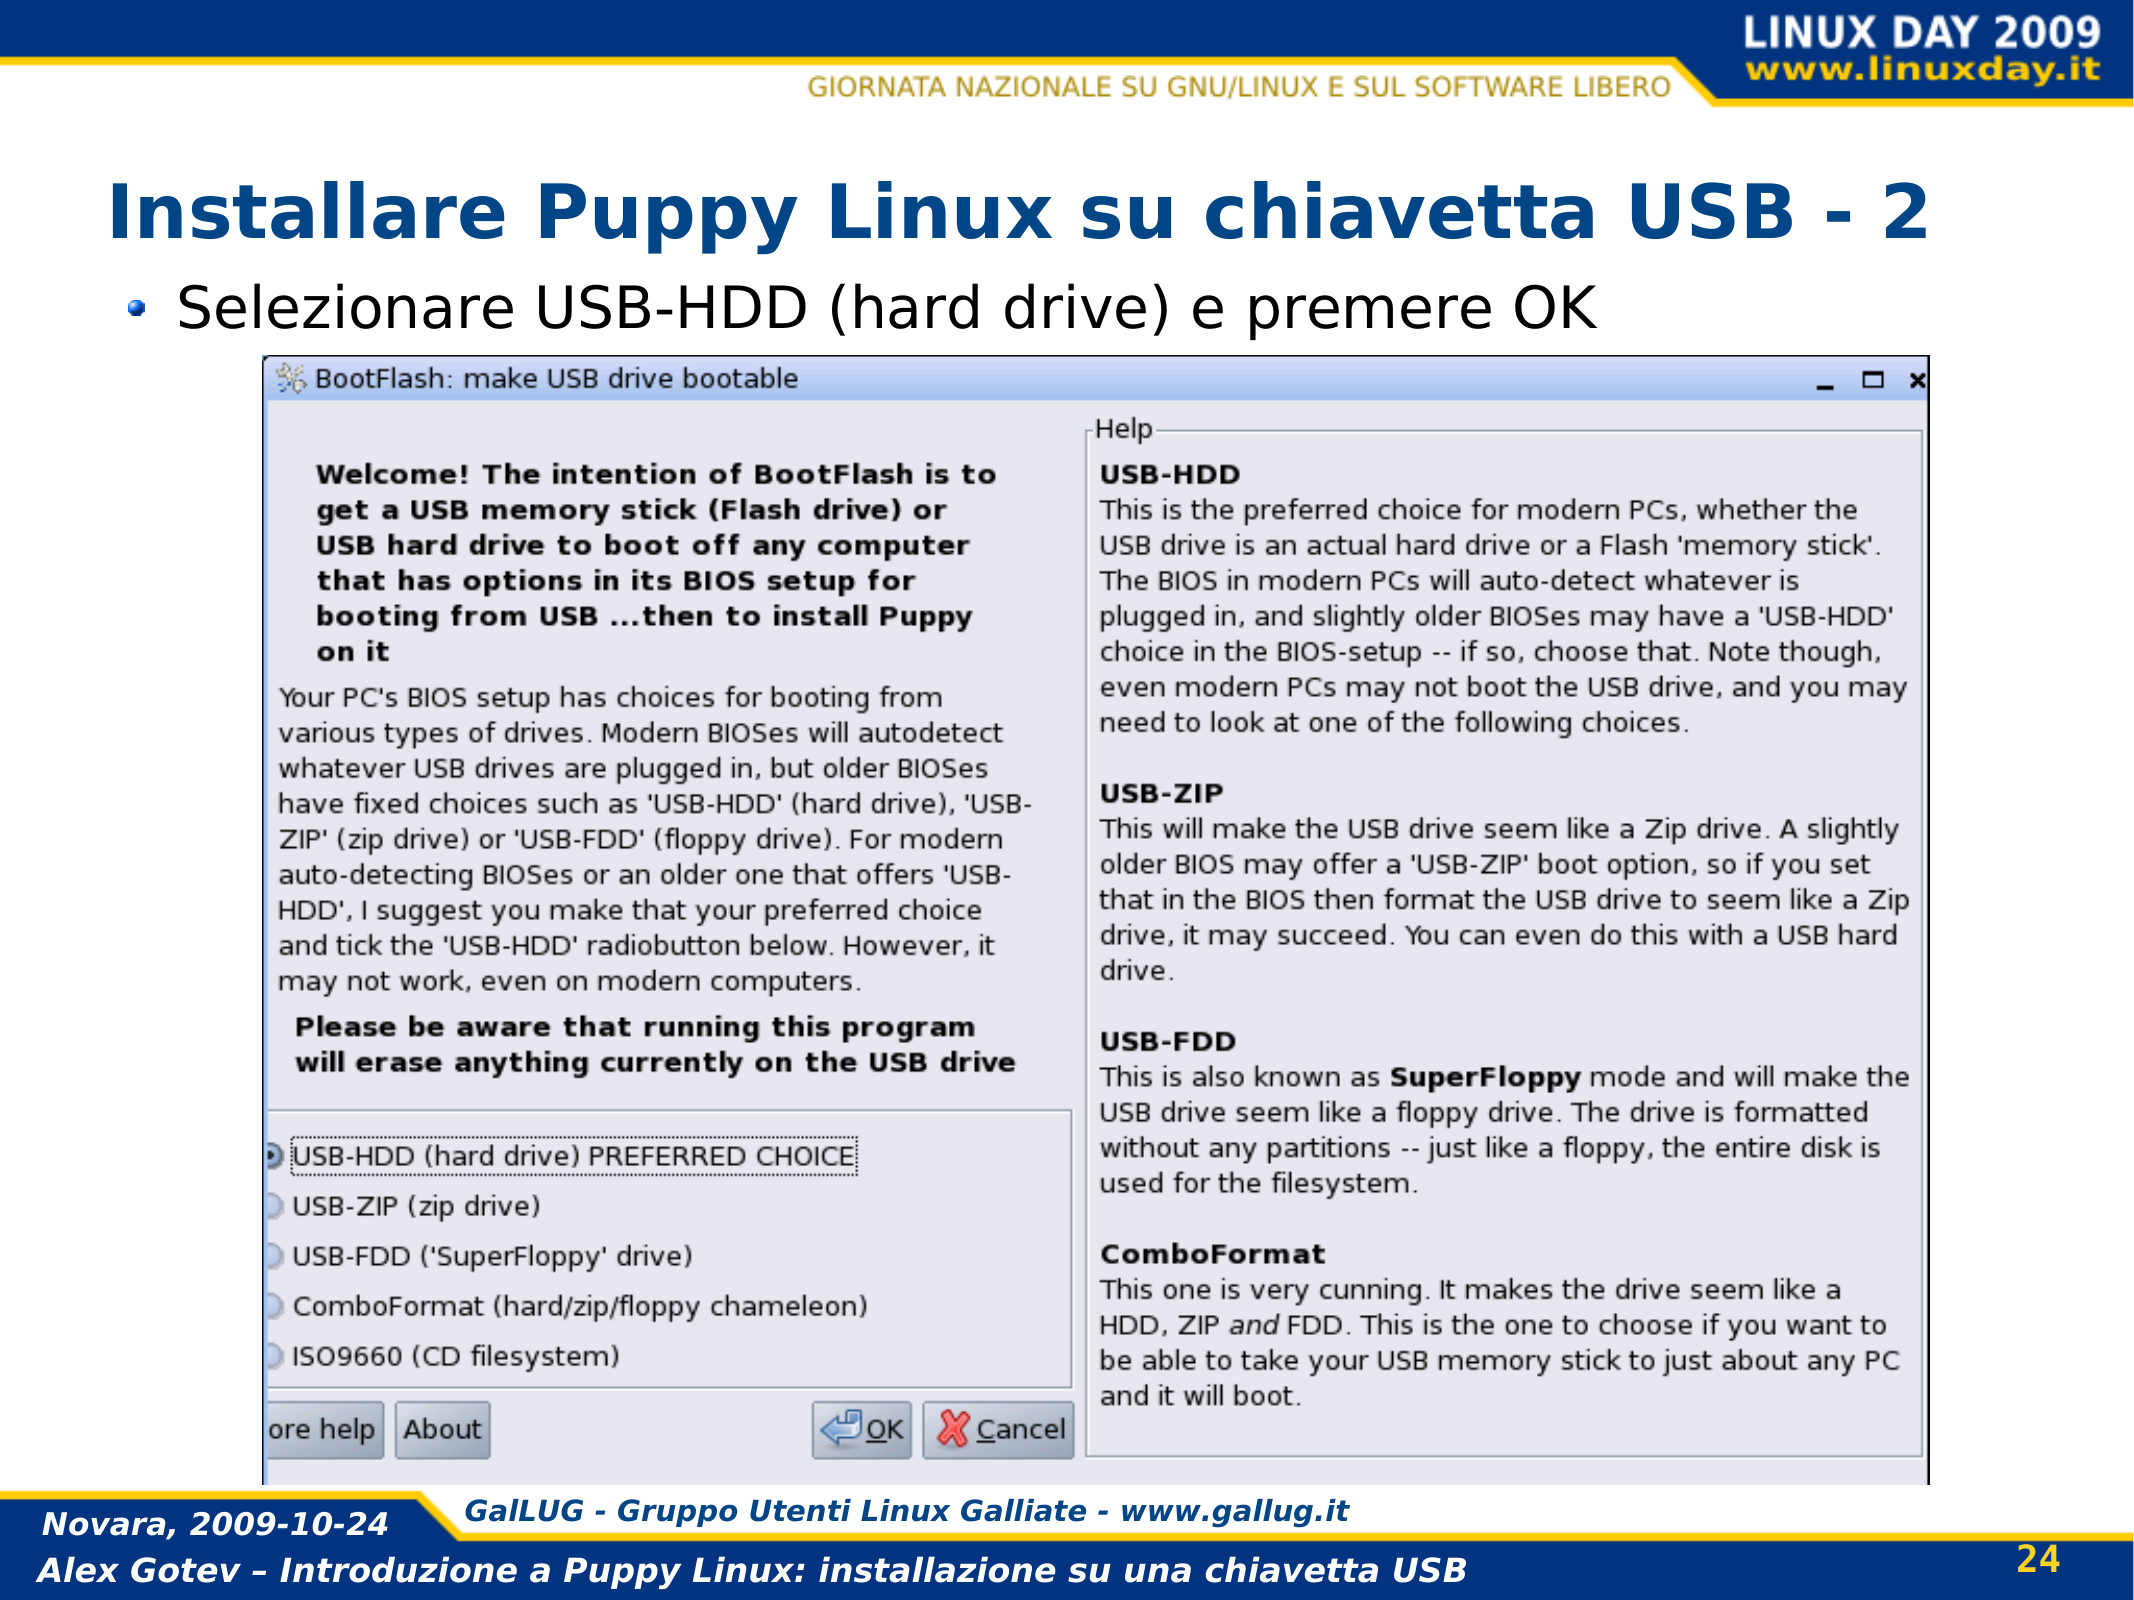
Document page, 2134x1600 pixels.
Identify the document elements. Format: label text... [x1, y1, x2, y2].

list Selezionare USB-HDD (hard drive) e premere OK [112, 274, 2033, 1395]
picture [0, 0, 2134, 1600]
title Installare Puppy Linux su chiavetta USB - 2 [106, 159, 2080, 267]
